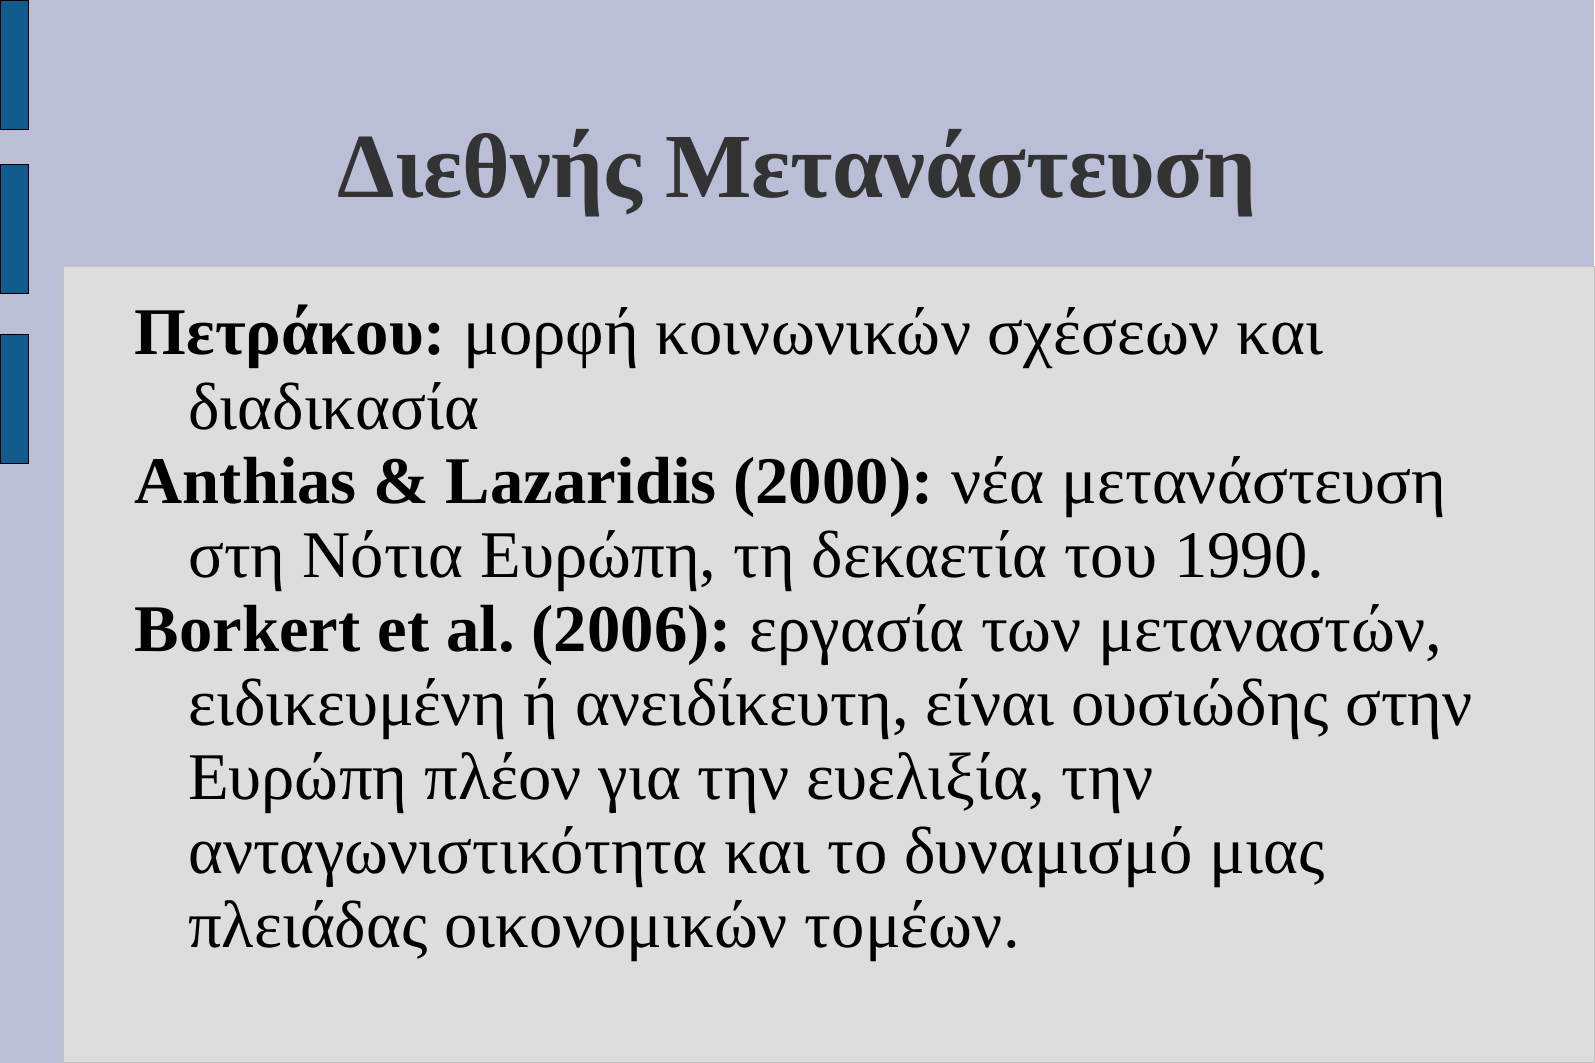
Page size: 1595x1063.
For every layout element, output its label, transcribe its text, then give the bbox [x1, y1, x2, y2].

list Πετράκου: μορφή κοινωνικών σχέσεων και διαδικασία Anthias & Lazaridis (2000): νέα μετανάστευση στη Νότια Ευρώπη, τη δεκαετία του 1990. Borkert et al. (2006): εργασία των μεταναστών, ειδικευμένη ή ανειδίκευτη, είναι ουσιώδης στην Ευρώπη πλέον για την ευελιξία, την ανταγωνιστικότητα και το δυναμισμό μιας πλειάδας οικονομικών τομέων. [117, 295, 1479, 1037]
title Διεθνής Μετανάστευση [117, 85, 1479, 249]
